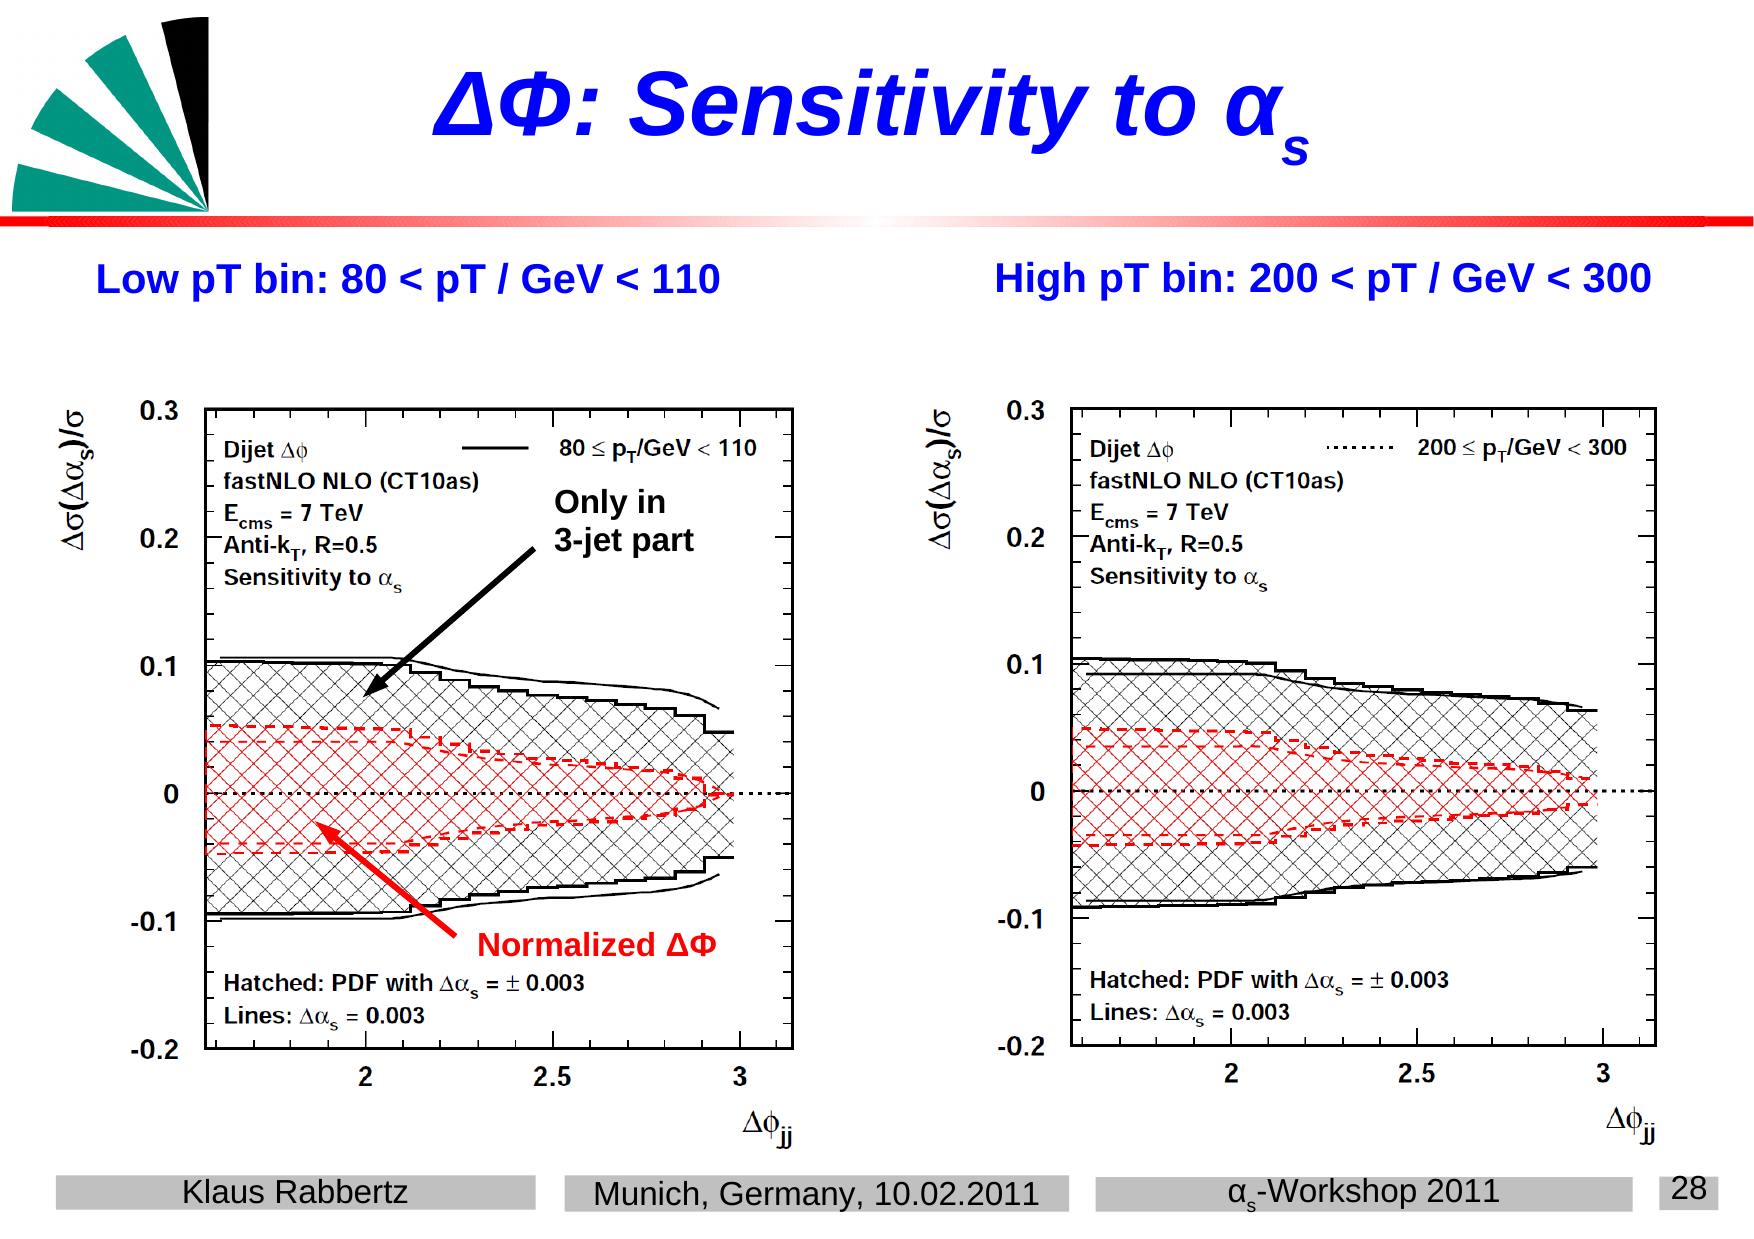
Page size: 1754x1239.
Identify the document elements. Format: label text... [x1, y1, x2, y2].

text_box High pT bin: 200 < pT / GeV < 300 [982, 248, 1664, 307]
picture [920, 391, 1668, 1146]
text_box Only in 3-jet part [542, 478, 707, 565]
picture [55, 396, 810, 1150]
text_box Normalized ΔΦ [465, 920, 729, 970]
title ΔΦ: Sensitivity to αs [220, 22, 1525, 207]
picture [12, 17, 209, 214]
text_box Low pT bin: 80 < pT / GeV < 110 [83, 249, 734, 309]
